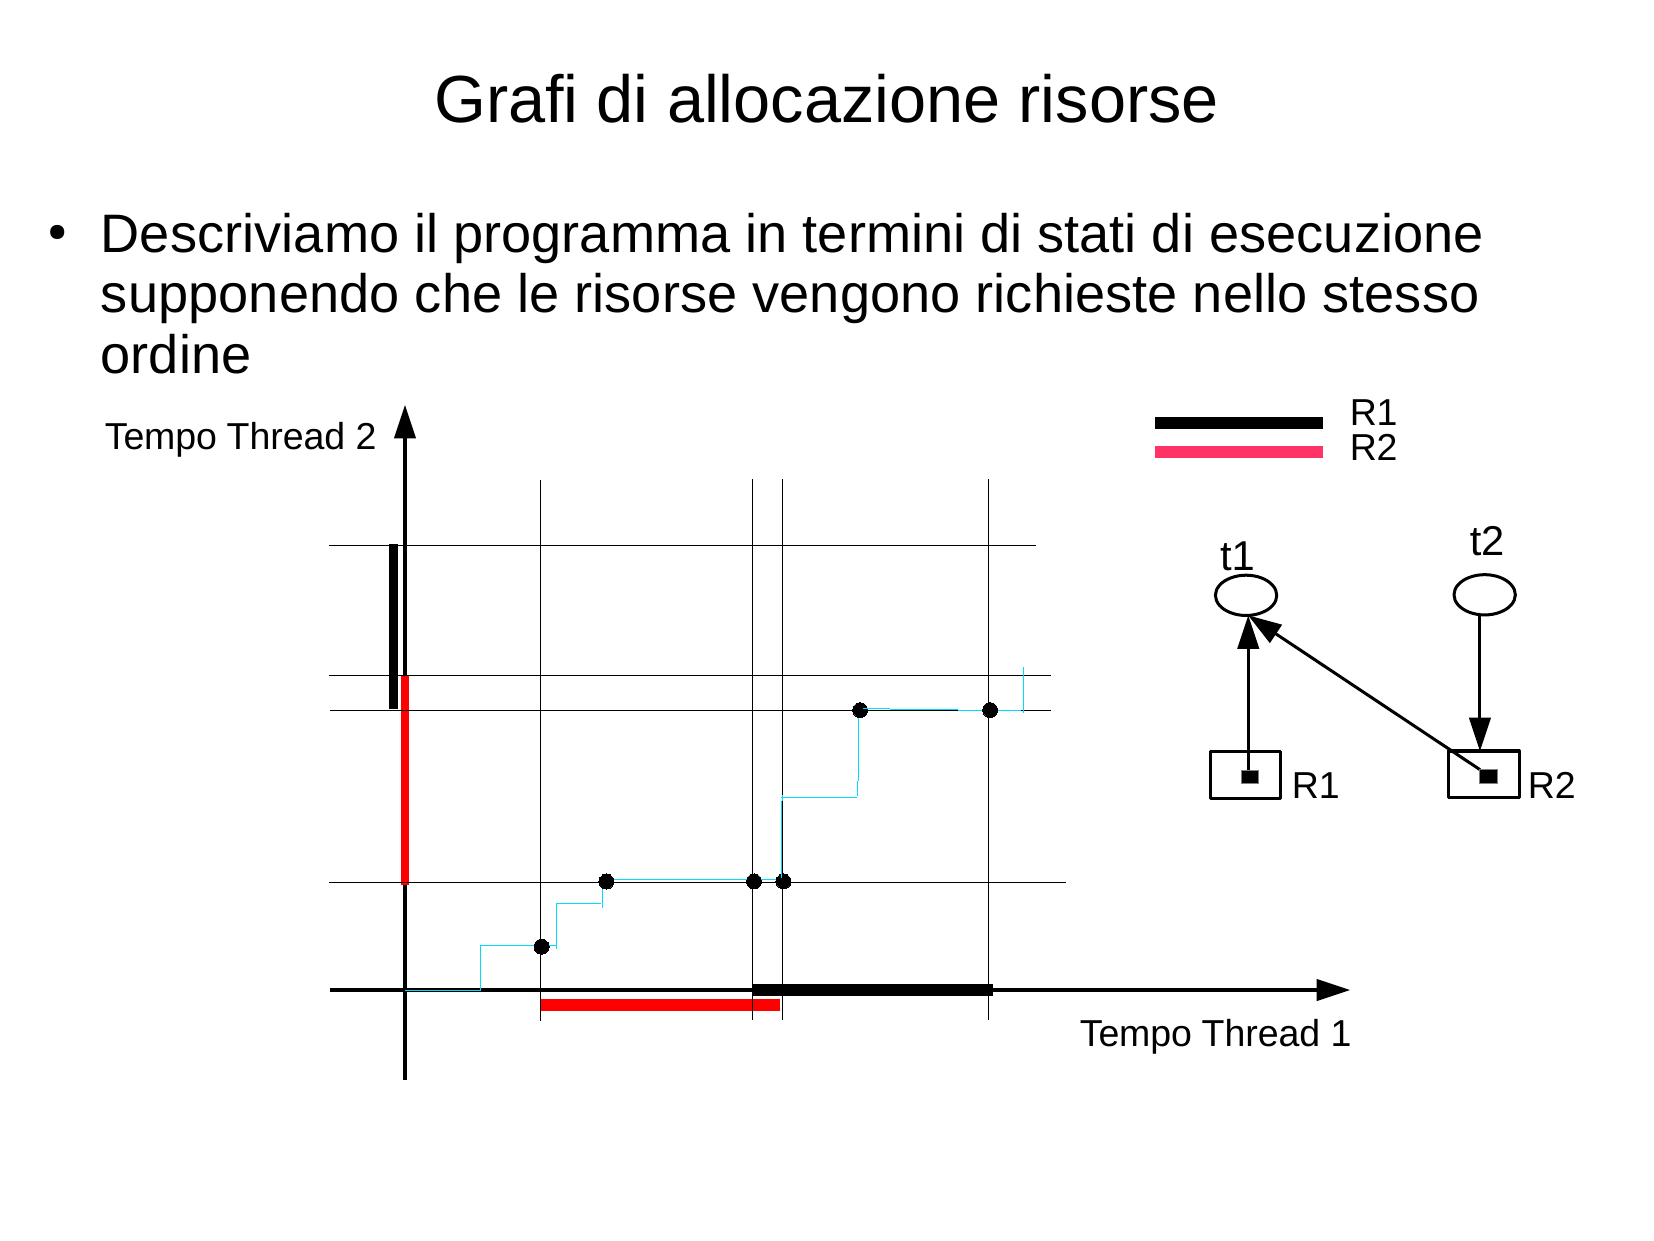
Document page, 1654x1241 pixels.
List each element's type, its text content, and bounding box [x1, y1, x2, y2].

text_box [982, 702, 998, 718]
text_box R2 [1513, 756, 1615, 814]
text_box [746, 873, 762, 889]
text_box R1 [1335, 384, 1456, 419]
text_box t1 [1205, 525, 1306, 587]
text_box t2 [1455, 510, 1574, 572]
text_box R2 [1335, 419, 1456, 477]
text_box Tempo Thread 1 [1065, 1005, 1396, 1096]
text_box [534, 939, 550, 955]
text_box [598, 873, 614, 890]
list Descriviamo il programma in termini di stati di esecuzione supponendo che le risorse vengono richieste nello stesso ordine [30, 203, 1621, 1201]
text_box [775, 873, 791, 889]
text_box R1 [1277, 756, 1378, 814]
text_box [1241, 770, 1259, 784]
text_box [1479, 769, 1498, 784]
text_box Tempo Thread 2 [90, 408, 496, 466]
text_box [852, 702, 868, 718]
title Grafi di allocazione risorse [82, 0, 1571, 203]
